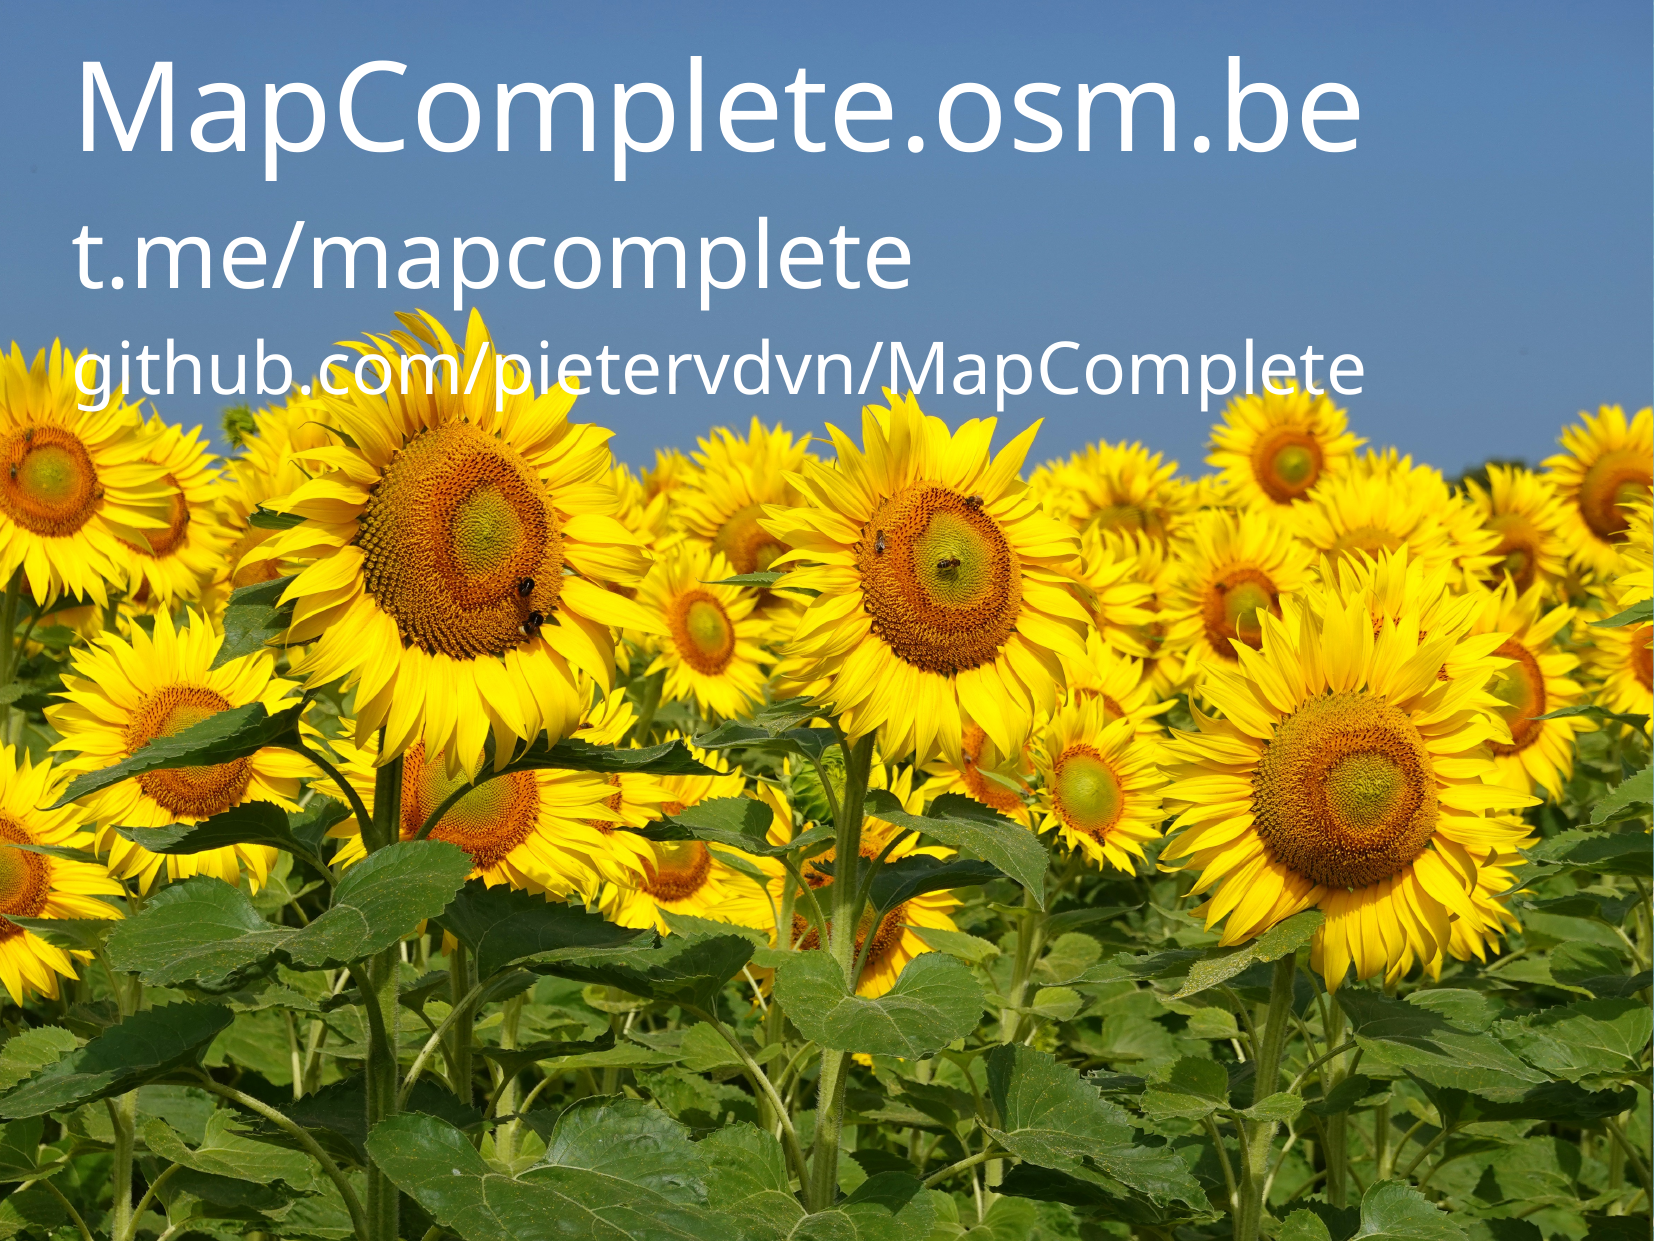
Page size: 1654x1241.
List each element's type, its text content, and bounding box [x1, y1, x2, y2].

title MapComplete.osm.be t.me/mapcomplete github.com/pietervdvn/MapComplete [71, 70, 1561, 363]
picture [0, 0, 1654, 1241]
